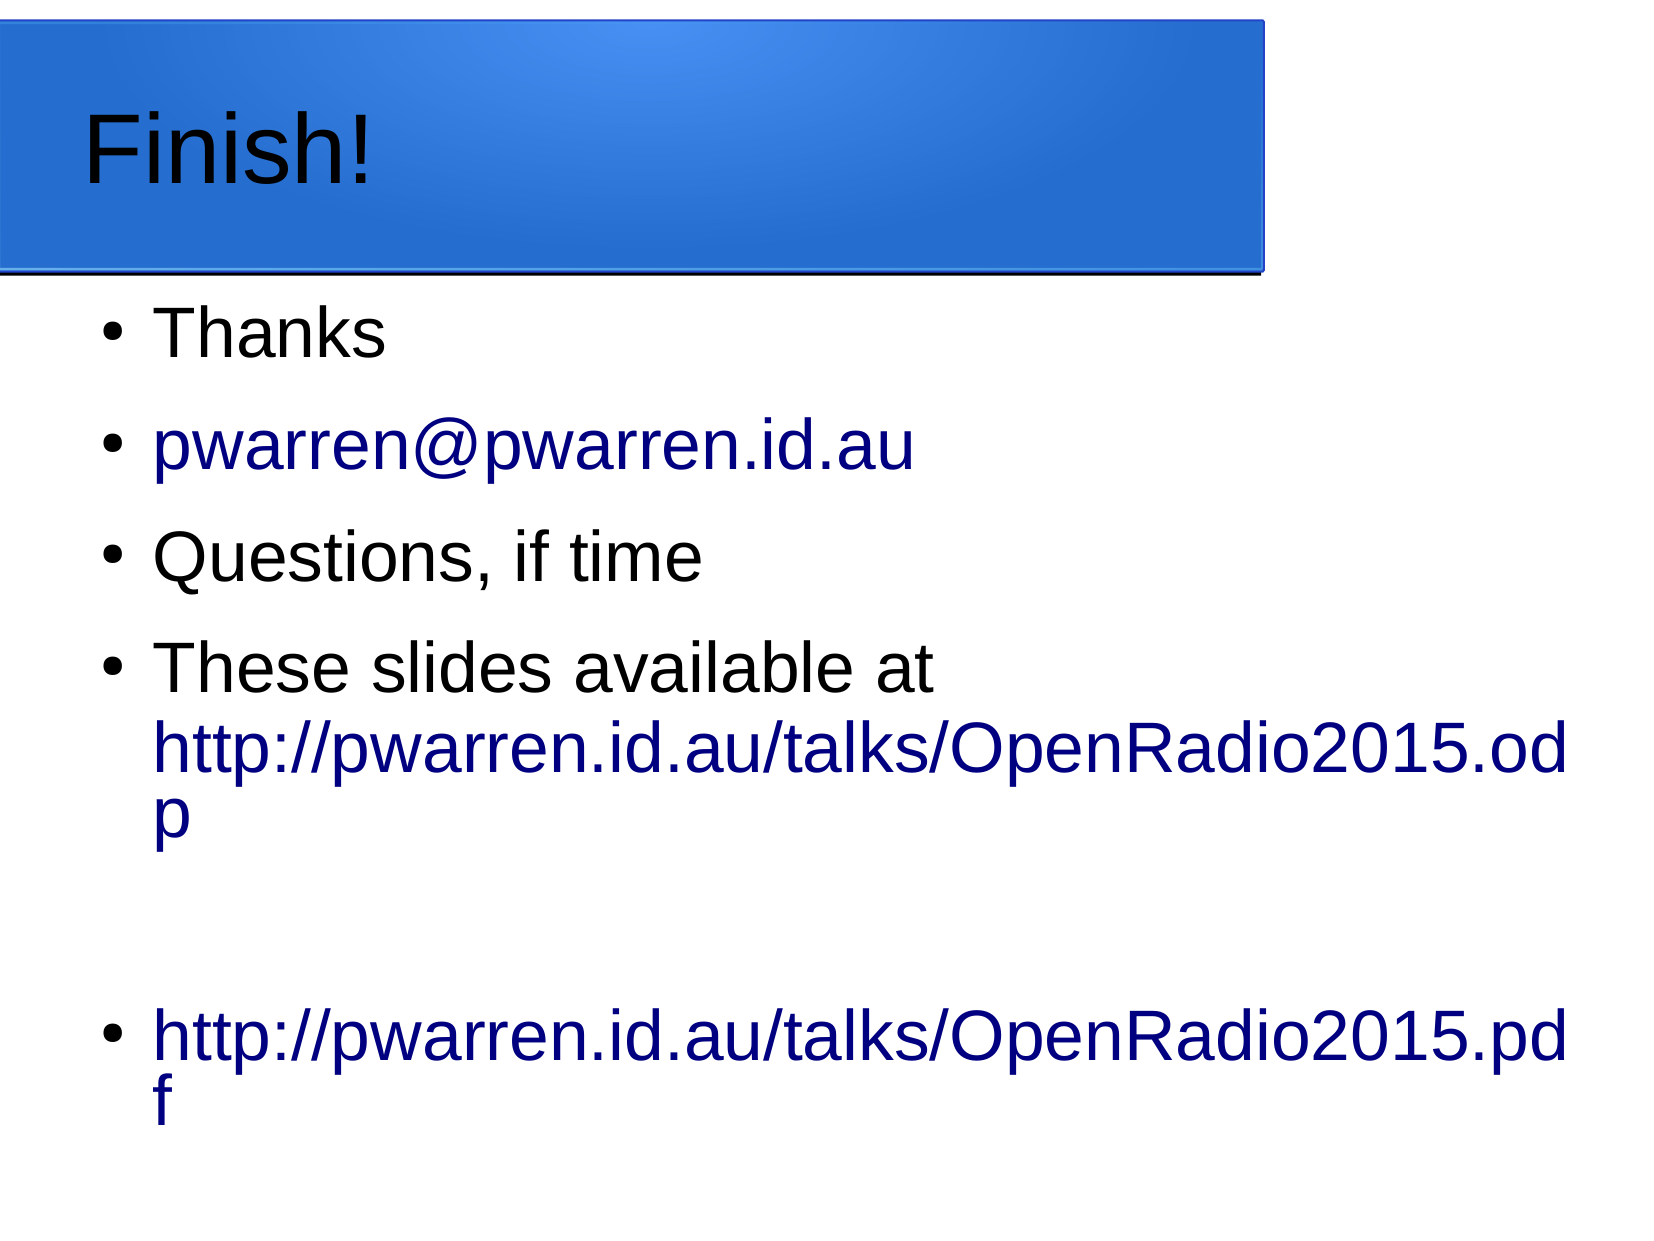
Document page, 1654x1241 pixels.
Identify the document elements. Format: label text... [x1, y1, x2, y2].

title Finish! [82, 47, 1235, 252]
list Thanks pwarren@pwarren.id.au Questions, if time These slides available at http://pwarren.id.au/talks/OpenRadio2015.odp http://pwarren.id.au/talks/OpenRadio2015.pdf [82, 293, 1571, 1013]
